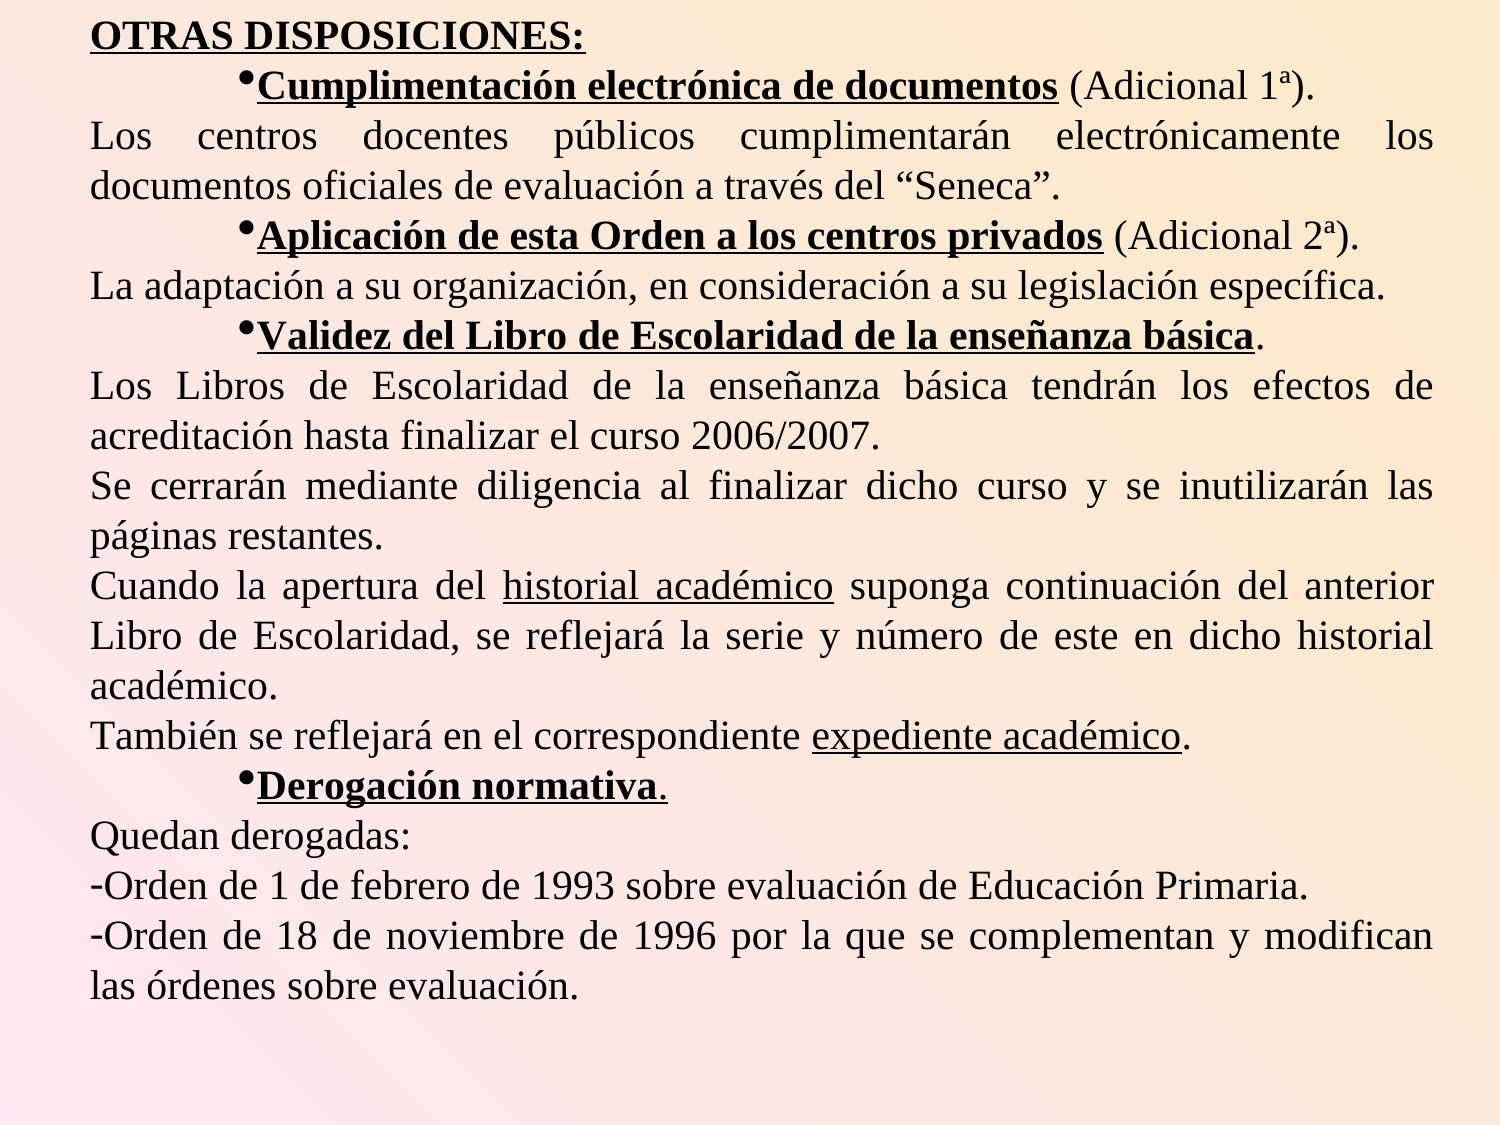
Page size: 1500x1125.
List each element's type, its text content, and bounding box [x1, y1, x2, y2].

text_box OTRAS DISPOSICIONES: Cumplimentación electrónica de documentos (Adicional 1ª). Los centros docentes públicos cumplimentarán electrónicamente los documentos oficiales de evaluación a través del “Seneca”. Aplicación de esta Orden a los centros privados (Adicional 2ª). La adaptación a su organización, en consideración a su legislación específica. Validez del Libro de Escolaridad de la enseñanza básica. Los Libros de Escolaridad de la enseñanza básica tendrán los efectos de acreditación hasta finalizar el curso 2006/2007. Se cerrarán mediante diligencia al finalizar dicho curso y se inutilizarán las páginas restantes. Cuando la apertura del historial académico suponga continuación del anterior Libro de Escolaridad, se reflejará la serie y número de este en dicho historial académico. También se reflejará en el correspondiente expediente académico. Derogación normativa. Quedan derogadas: Orden de 1 de febrero de 1993 sobre evaluación de Educación Primaria. Orden de 18 de noviembre de 1996 por la que se complementan y modifican las órdenes sobre evaluación. [74, 0, 1450, 1016]
